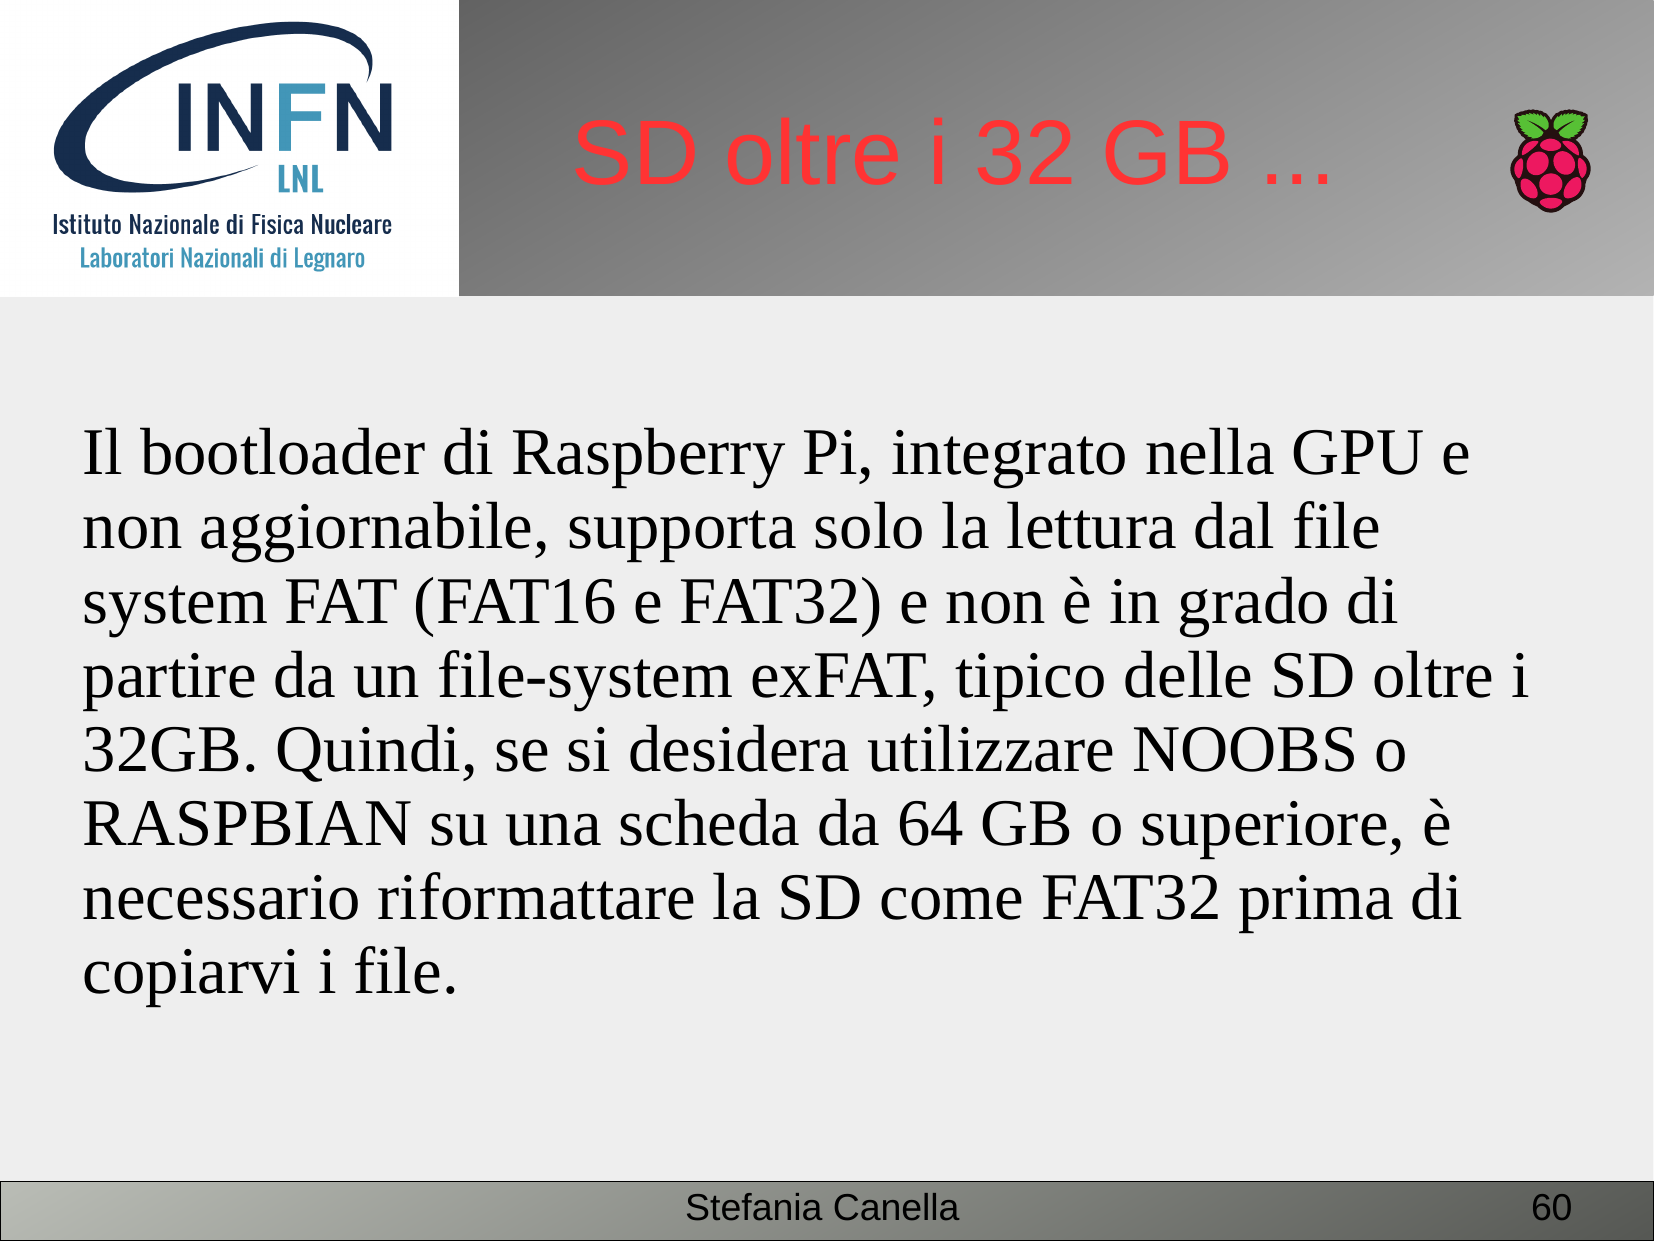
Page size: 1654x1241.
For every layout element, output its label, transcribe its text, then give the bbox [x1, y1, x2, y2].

text_box [459, 0, 1654, 296]
text_box [984, 1181, 1516, 1241]
text_box [0, 1181, 670, 1241]
title SD oltre i 32 GB ... [459, 49, 1571, 257]
picture [0, 0, 459, 297]
subtitle Il bootloader di Raspberry Pi, integrato nella GPU e non aggiornabile, supporta solo la lettura dal file system FAT (FAT16 e FAT32) e non è in grado di partire da un file-system exFAT, tipico delle SD oltre i 32GB. Quindi, se si desidera utilizzare NOOBS o RASPBIAN su una scheda da 64 GB o superiore, è necessario riformattare la SD come FAT32 prima di copiarvi i file. [82, 307, 1571, 1116]
text_box 34 [1516, 1178, 1654, 1241]
text_box Stefania Canella [670, 1178, 984, 1241]
